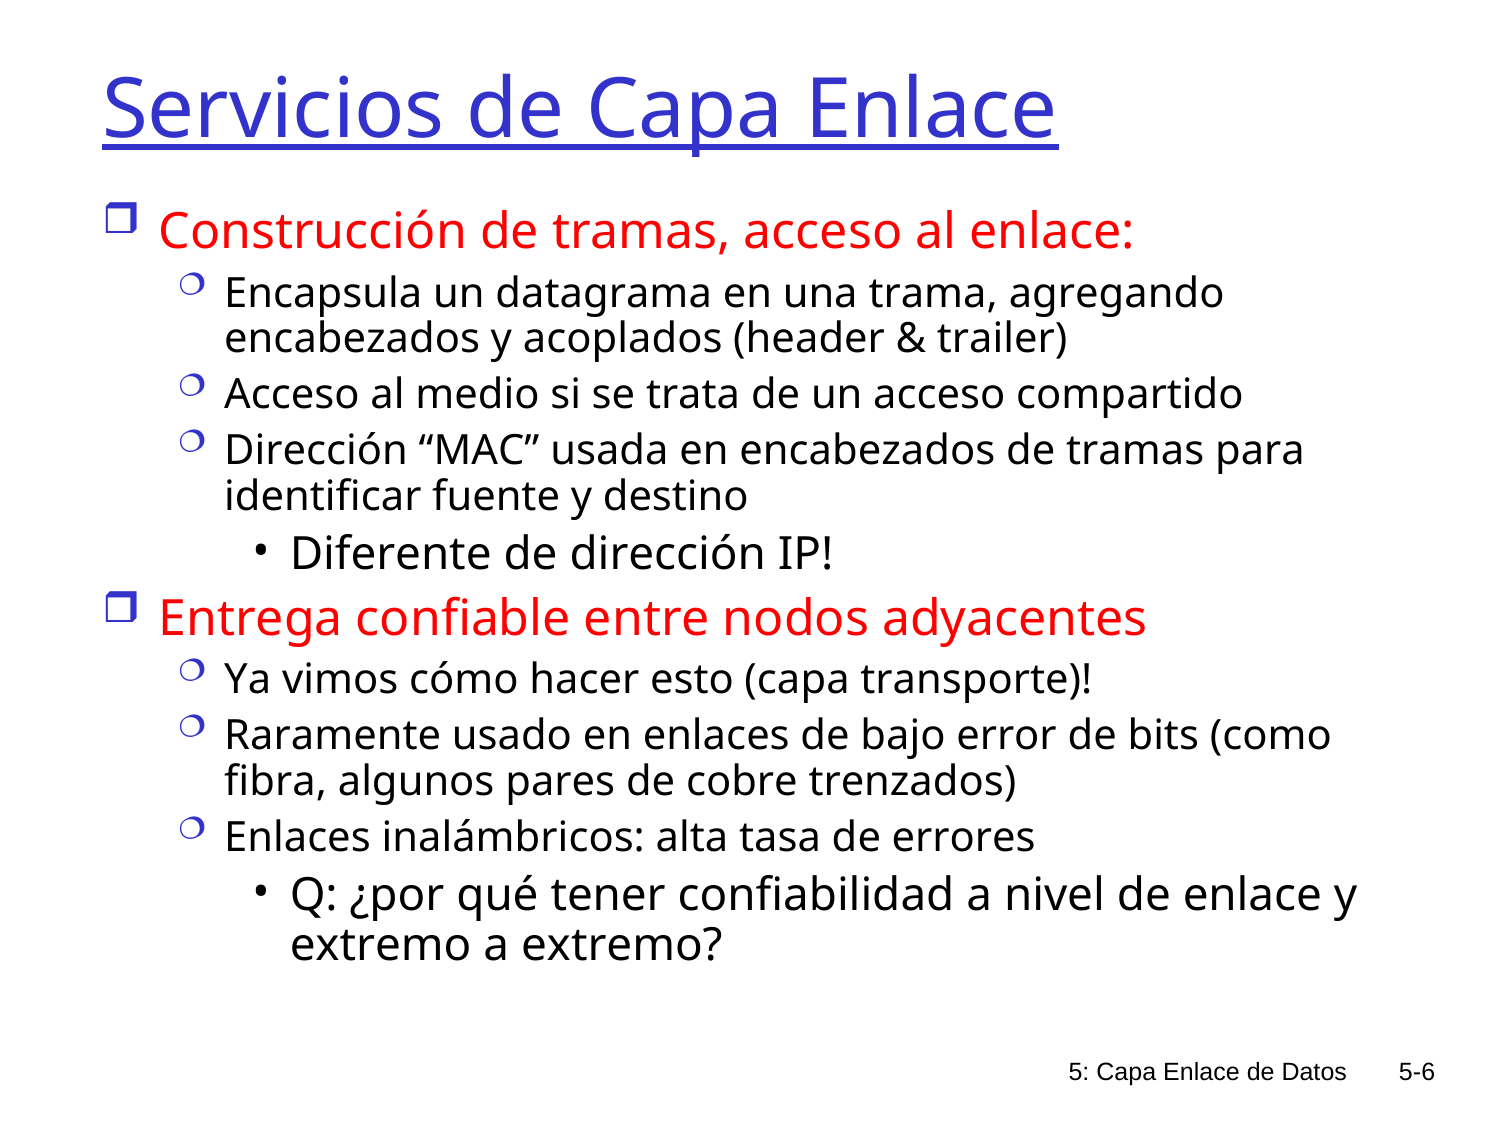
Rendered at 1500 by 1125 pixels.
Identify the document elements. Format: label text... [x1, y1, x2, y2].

list Construcción de tramas, acceso al enlace: Encapsula un datagrama en una trama, agregando encabezados y acoplados (header & trailer) Acceso al medio si se trata de un acceso compartido Dirección “MAC” usada en encabezados de tramas para identificar fuente y destino Diferente de dirección IP! Entrega confiable entre nodos adyacentes Ya vimos cómo hacer esto (capa transporte)! Raramente usado en enlaces de bajo error de bits (como fibra, algunos pares de cobre trenzados) Enlaces inalámbricos: alta tasa de errores Q: ¿por qué tener confiabilidad a nivel de enlace y extremo a extremo? [87, 193, 1426, 1027]
title Servicios de Capa Enlace [87, 15, 1426, 193]
